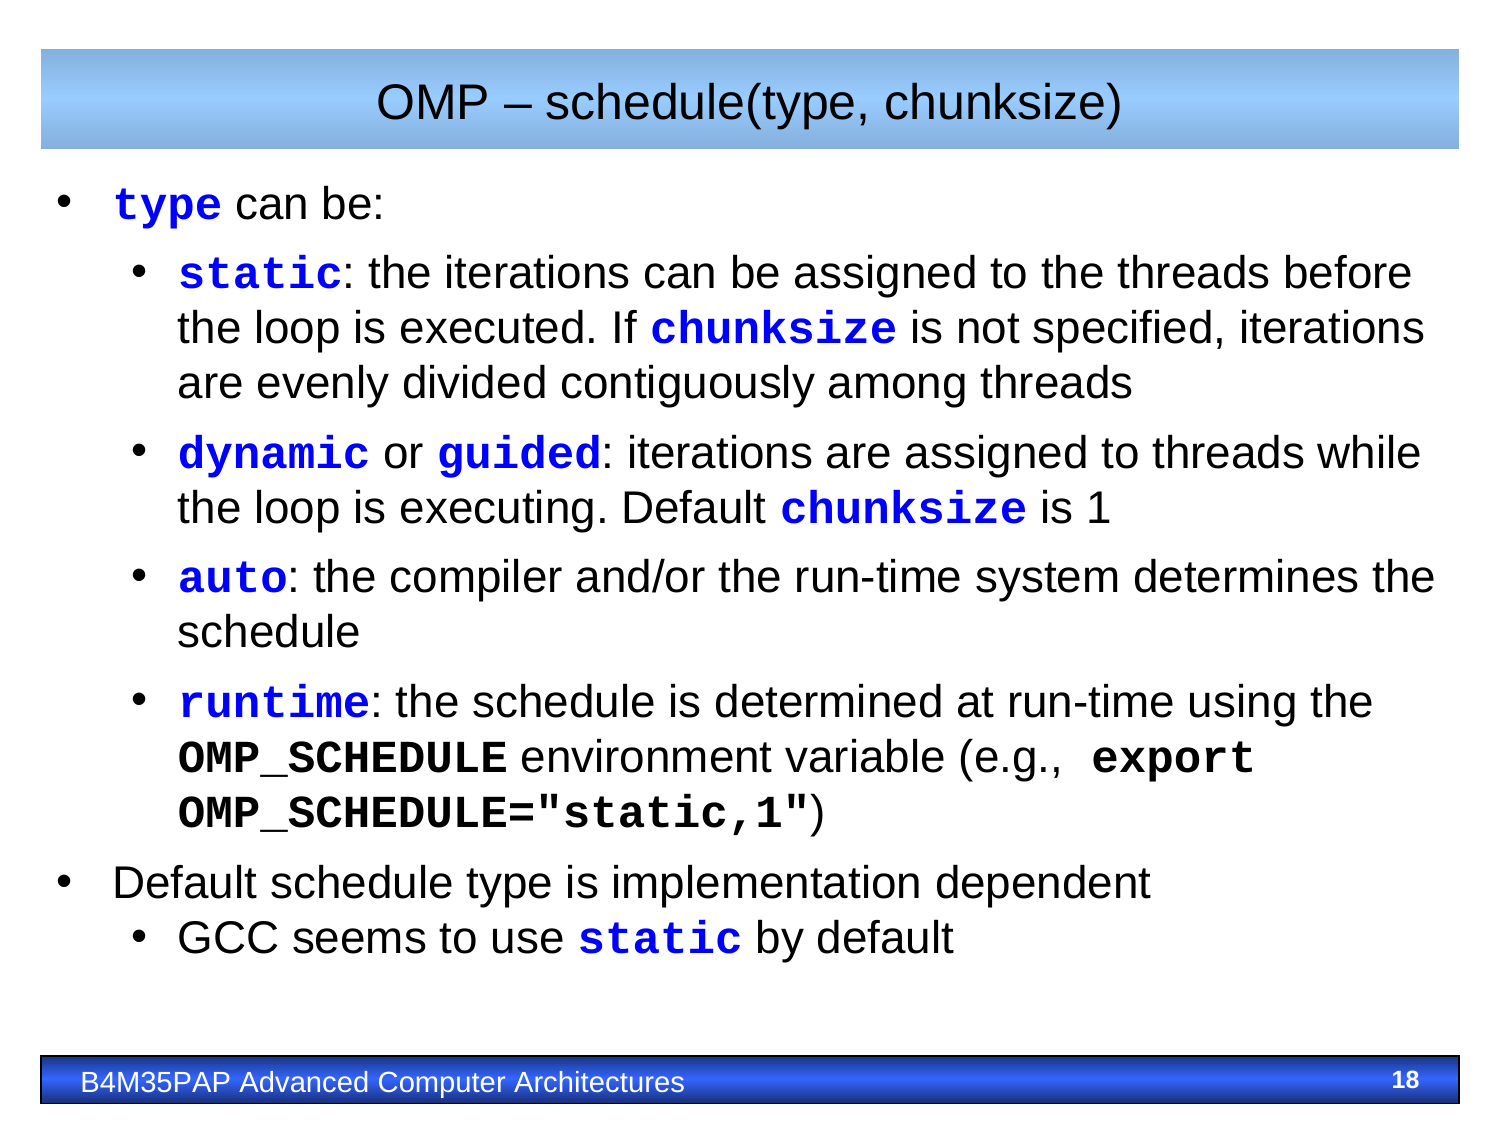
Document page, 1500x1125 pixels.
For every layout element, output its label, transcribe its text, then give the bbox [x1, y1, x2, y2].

text_box type can be: static: the iterations can be assigned to the threads before the loop is executed. If chunksize is not specified, iterations are evenly divided contiguously among threads dynamic or guided: iterations are assigned to threads while the loop is executing. Default chunksize is 1 auto: the compiler and/or the run-time system determines the schedule runtime: the schedule is determined at run-time using the OMP_SCHEDULE environment variable (e.g., export OMP_SCHEDULE="static,1") Default schedule type is implementation dependent GCC seems to use static by default [41, 166, 1458, 1056]
title OMP – schedule(type, chunksize) [41, 49, 1459, 149]
